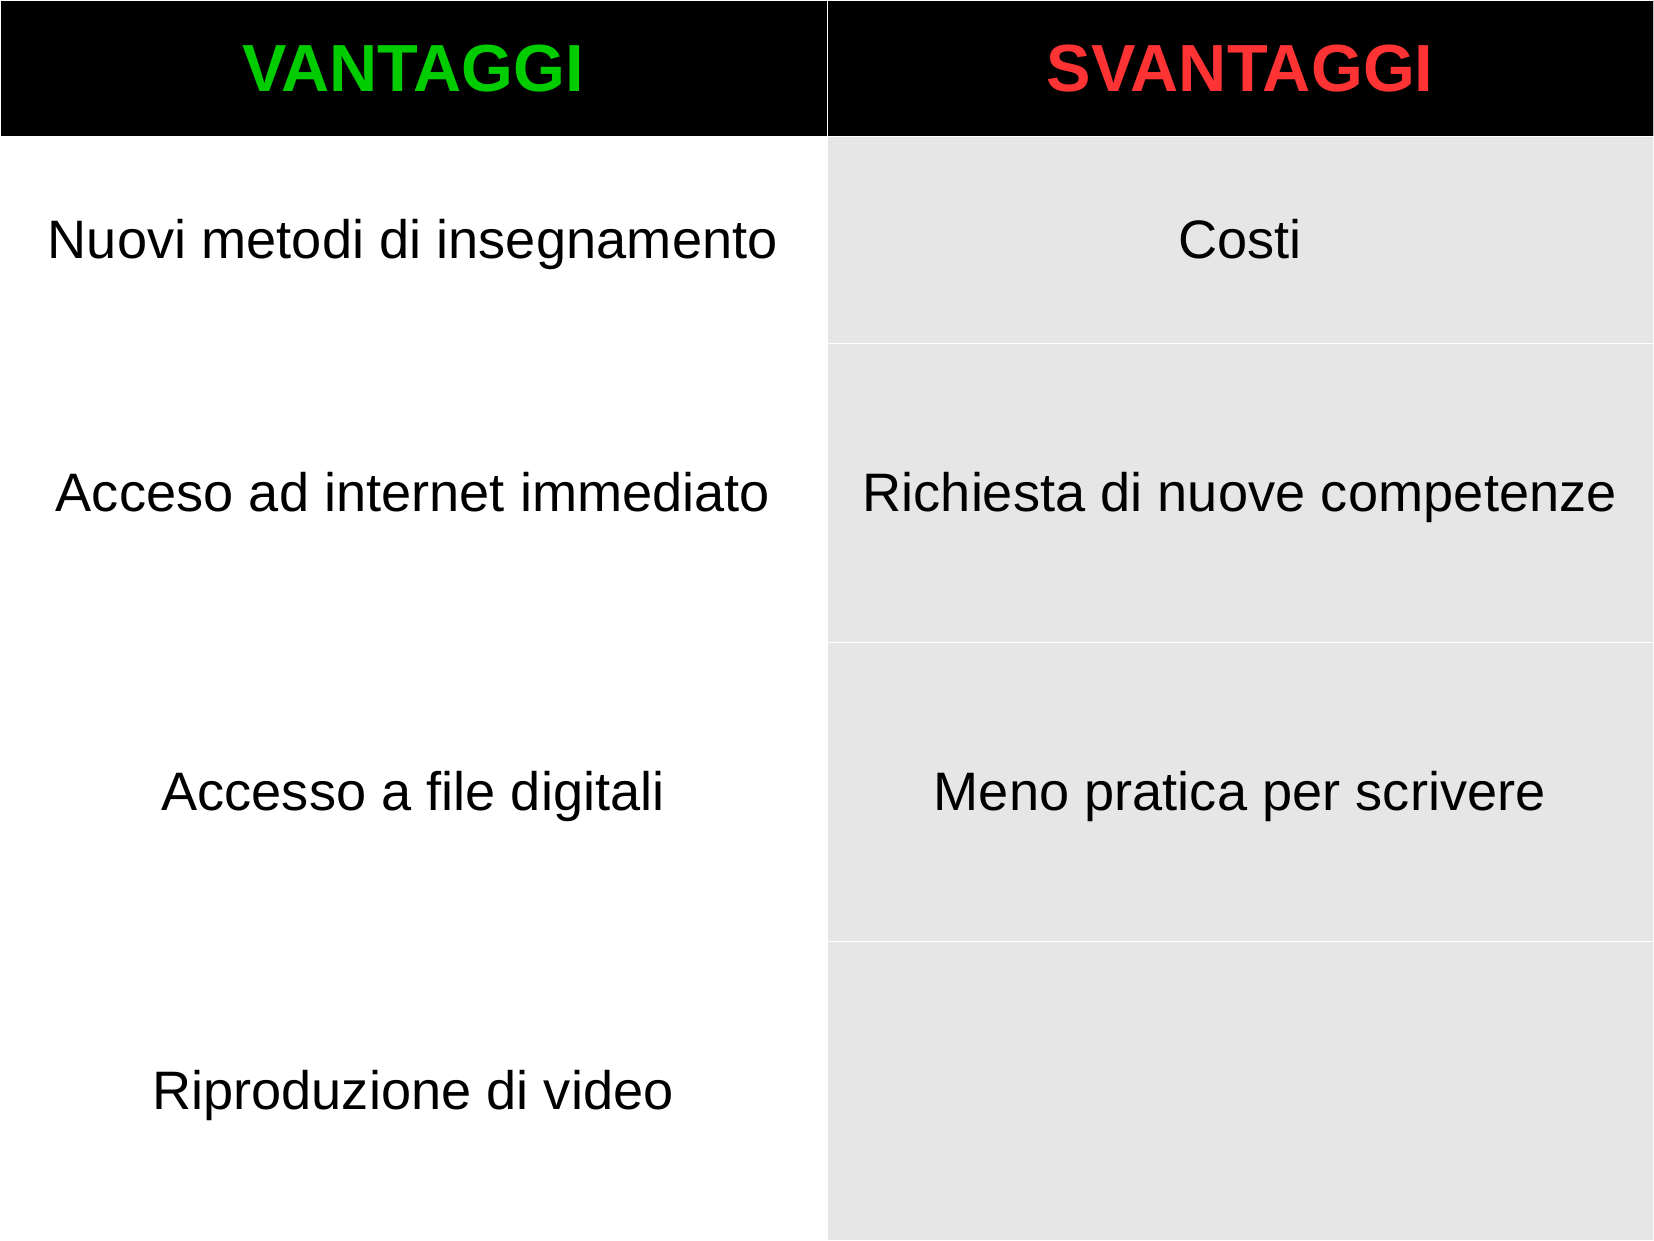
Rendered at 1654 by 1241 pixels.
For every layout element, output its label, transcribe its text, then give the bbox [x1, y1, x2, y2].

table_header SVANTAGGI [828, 1, 1653, 136]
table_cell Accesso a file digitali [1, 643, 827, 941]
table_cell Costi [828, 137, 1653, 343]
table_cell Nuovi metodi di insegnamento [1, 137, 827, 343]
table_cell [828, 942, 1653, 1240]
table_cell Richiesta di nuove competenze [828, 344, 1653, 642]
table_cell Meno pratica per scrivere [828, 643, 1653, 941]
table_header VANTAGGI [1, 1, 827, 136]
table_cell Acceso ad internet immediato [1, 344, 827, 642]
table_cell Riproduzione di video [1, 942, 827, 1240]
